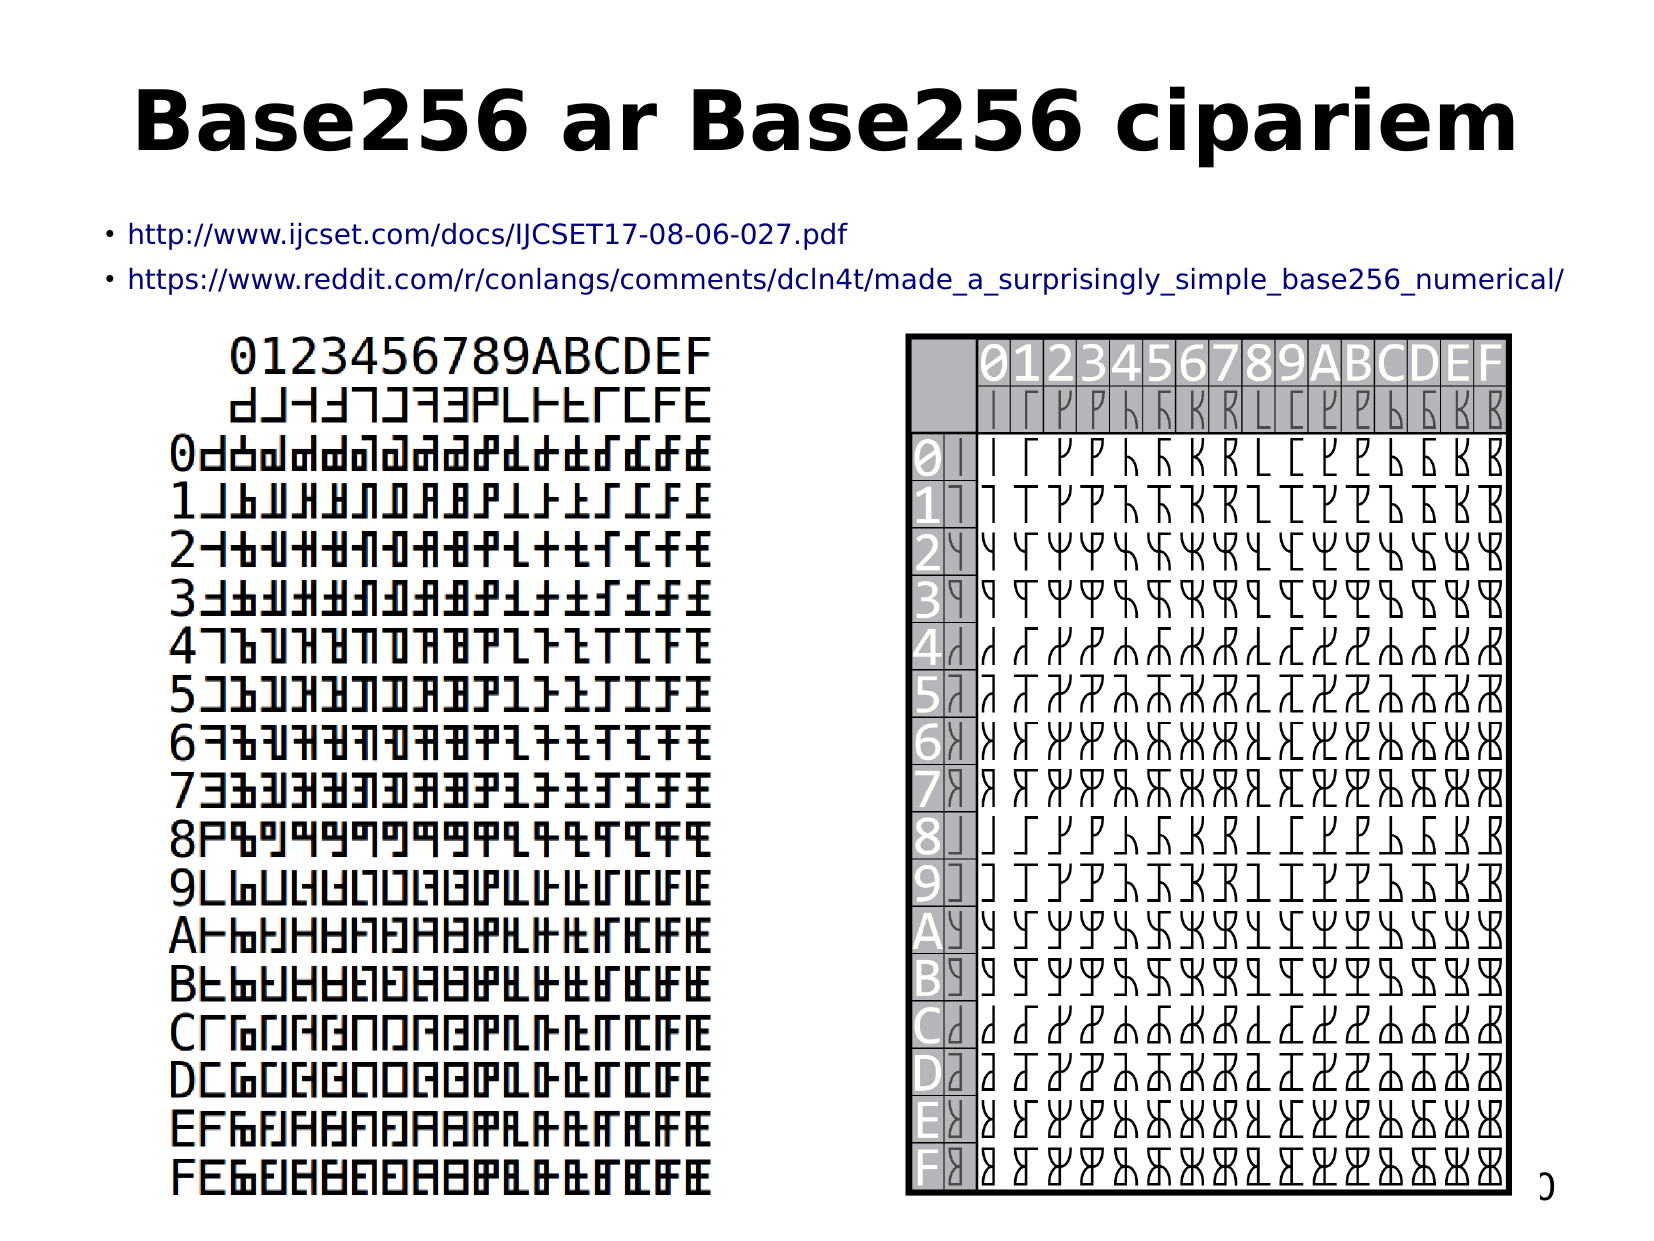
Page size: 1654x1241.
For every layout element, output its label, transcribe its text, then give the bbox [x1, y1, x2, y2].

picture [165, 334, 717, 1198]
title Base256 ar Base256 cipariem [82, 8, 1571, 236]
list http://www.ijcset.com/docs/IJCSET17-08-06-027.pdf https://www.reddit.com/r/conlangs/comments/dcln4t/made_a_surprisingly_simple_base256_numerical/ [97, 218, 1586, 320]
picture [878, 320, 1540, 1241]
